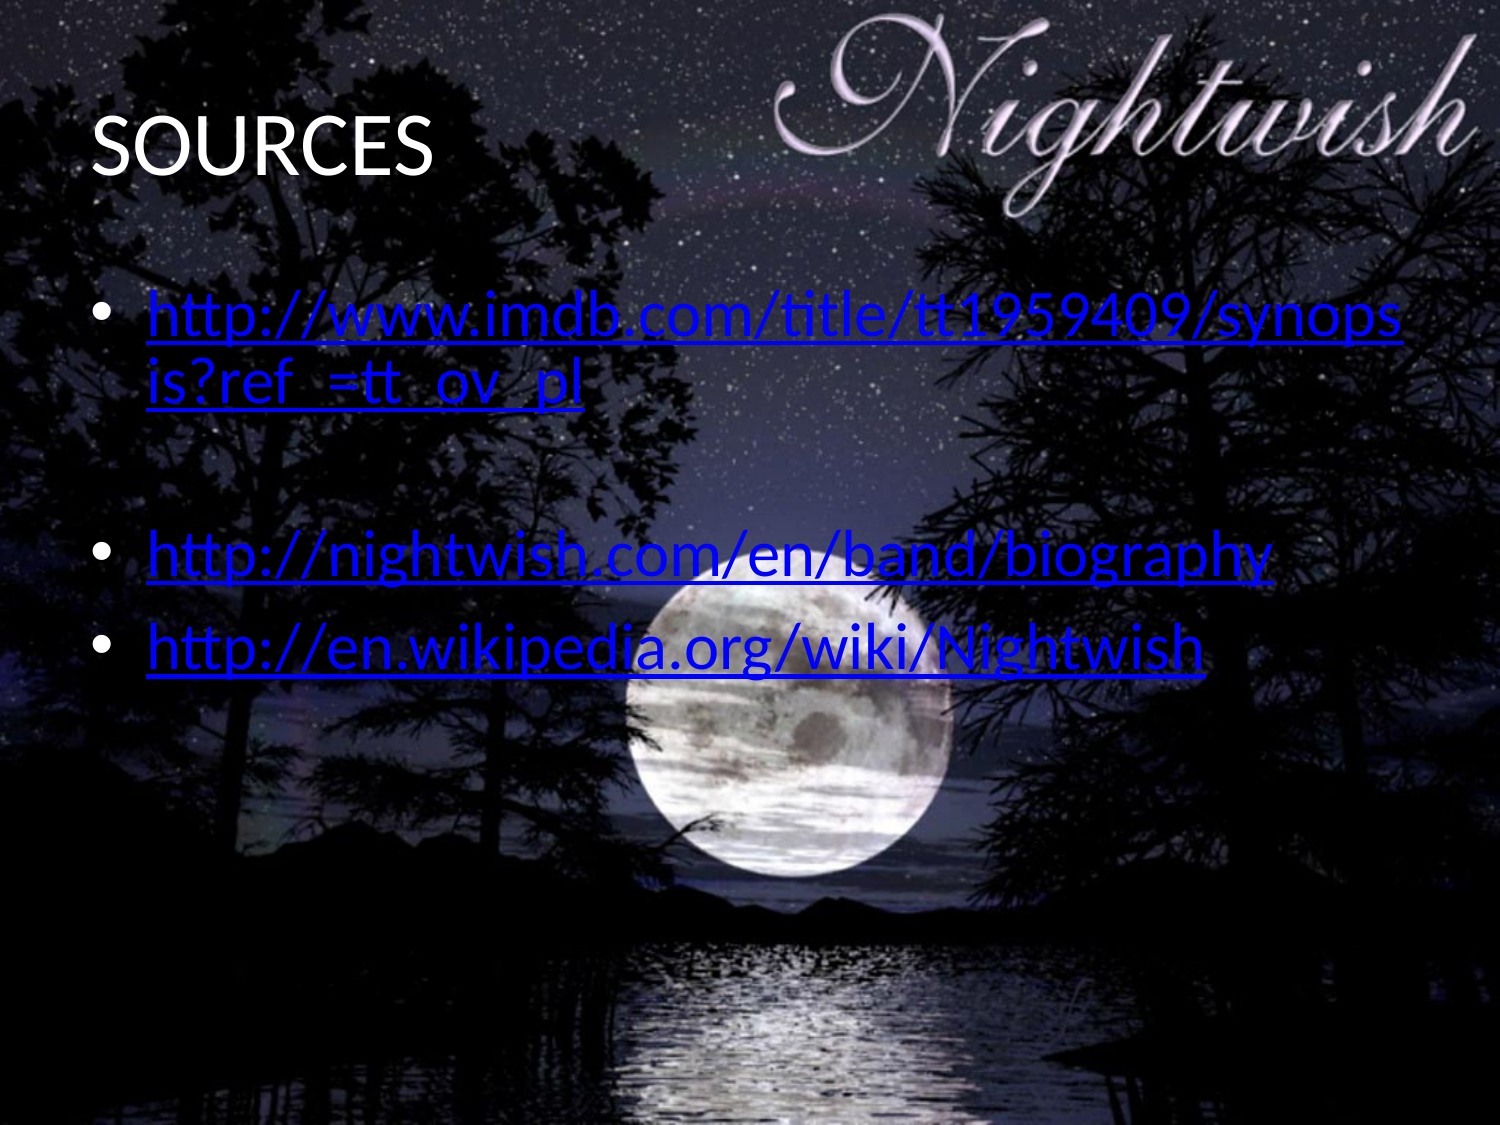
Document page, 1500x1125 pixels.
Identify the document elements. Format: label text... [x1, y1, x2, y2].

picture [0, 0, 1500, 1125]
list http://www.imdb.com/title/tt1959409/synopsis?ref_=tt_ov_pl http://nightwish.com/en/band/biography http://en.wikipedia.org/wiki/Nightwish [75, 262, 1425, 1005]
title SOURCES [75, 45, 1425, 233]
